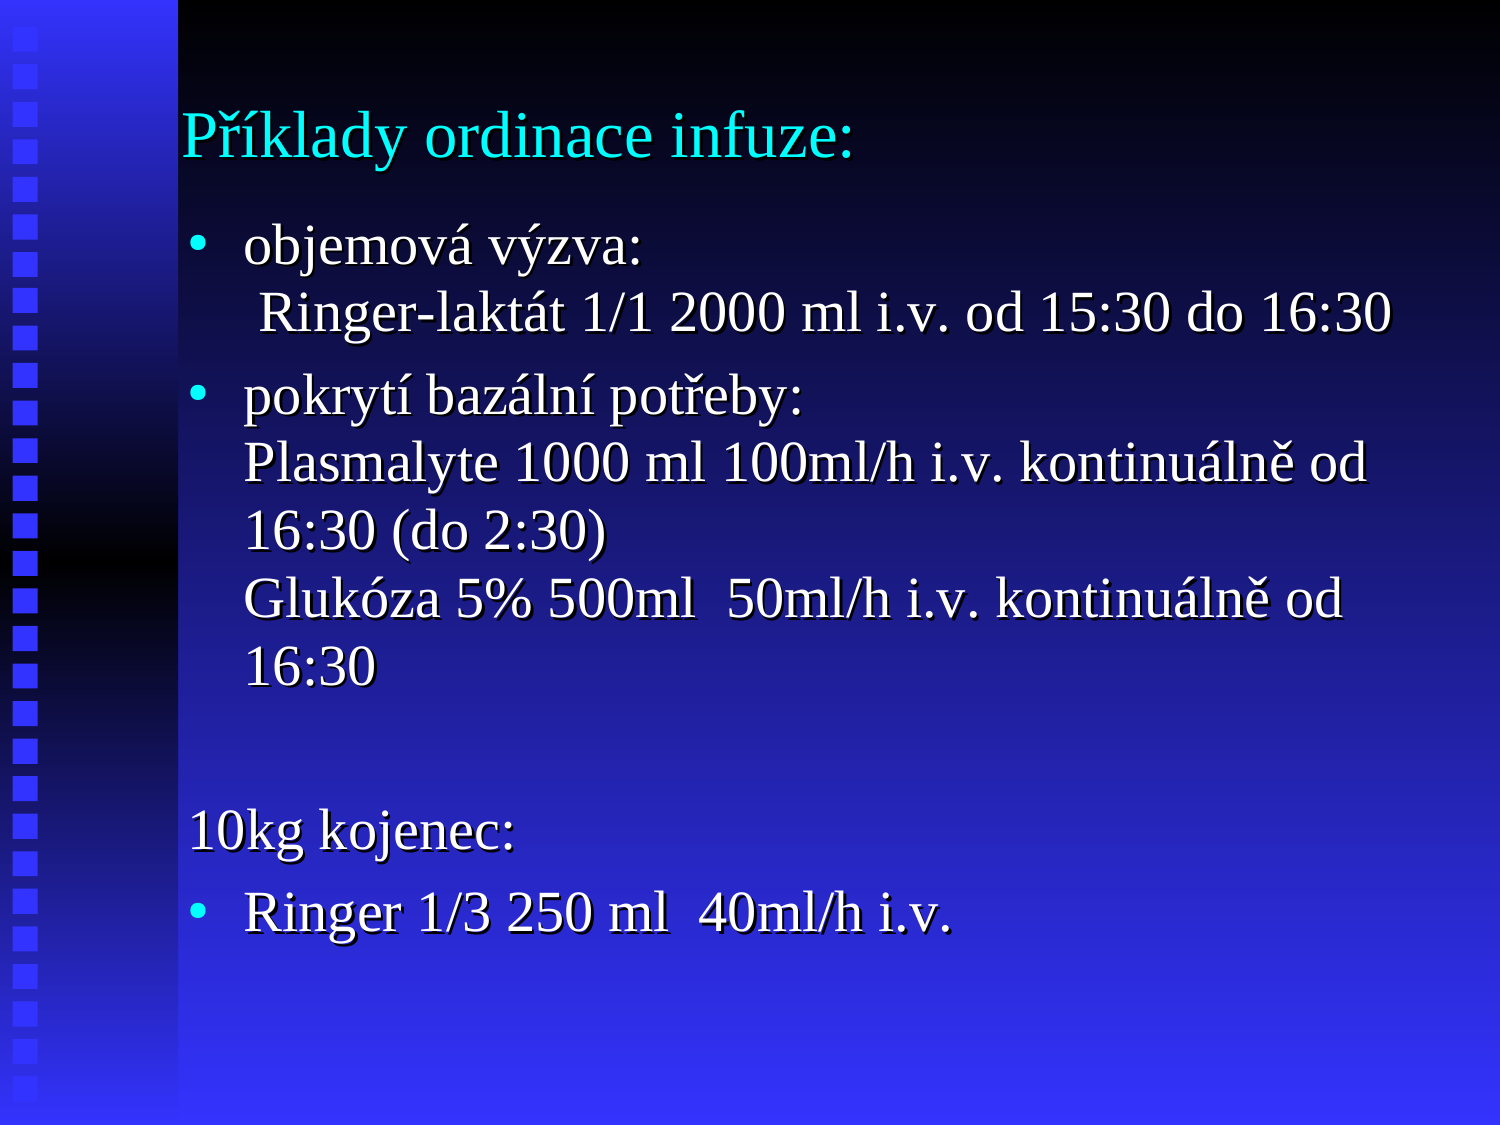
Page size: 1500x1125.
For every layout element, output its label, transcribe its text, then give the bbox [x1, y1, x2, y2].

title Příklady ordinace infuze: [181, 39, 1457, 227]
list objemová výzva: Ringer-laktát 1/1 2000 ml i.v. od 15:30 do 16:30 pokrytí bazální potřeby: Plasmalyte 1000 ml 100ml/h i.v. kontinuálně od 16:30 (do 2:30) Glukóza 5% 500ml 50ml/h i.v. kontinuálně od 16:30 10kg kojenec: Ringer 1/3 250 ml 40ml/h i.v. [187, 208, 1463, 1094]
